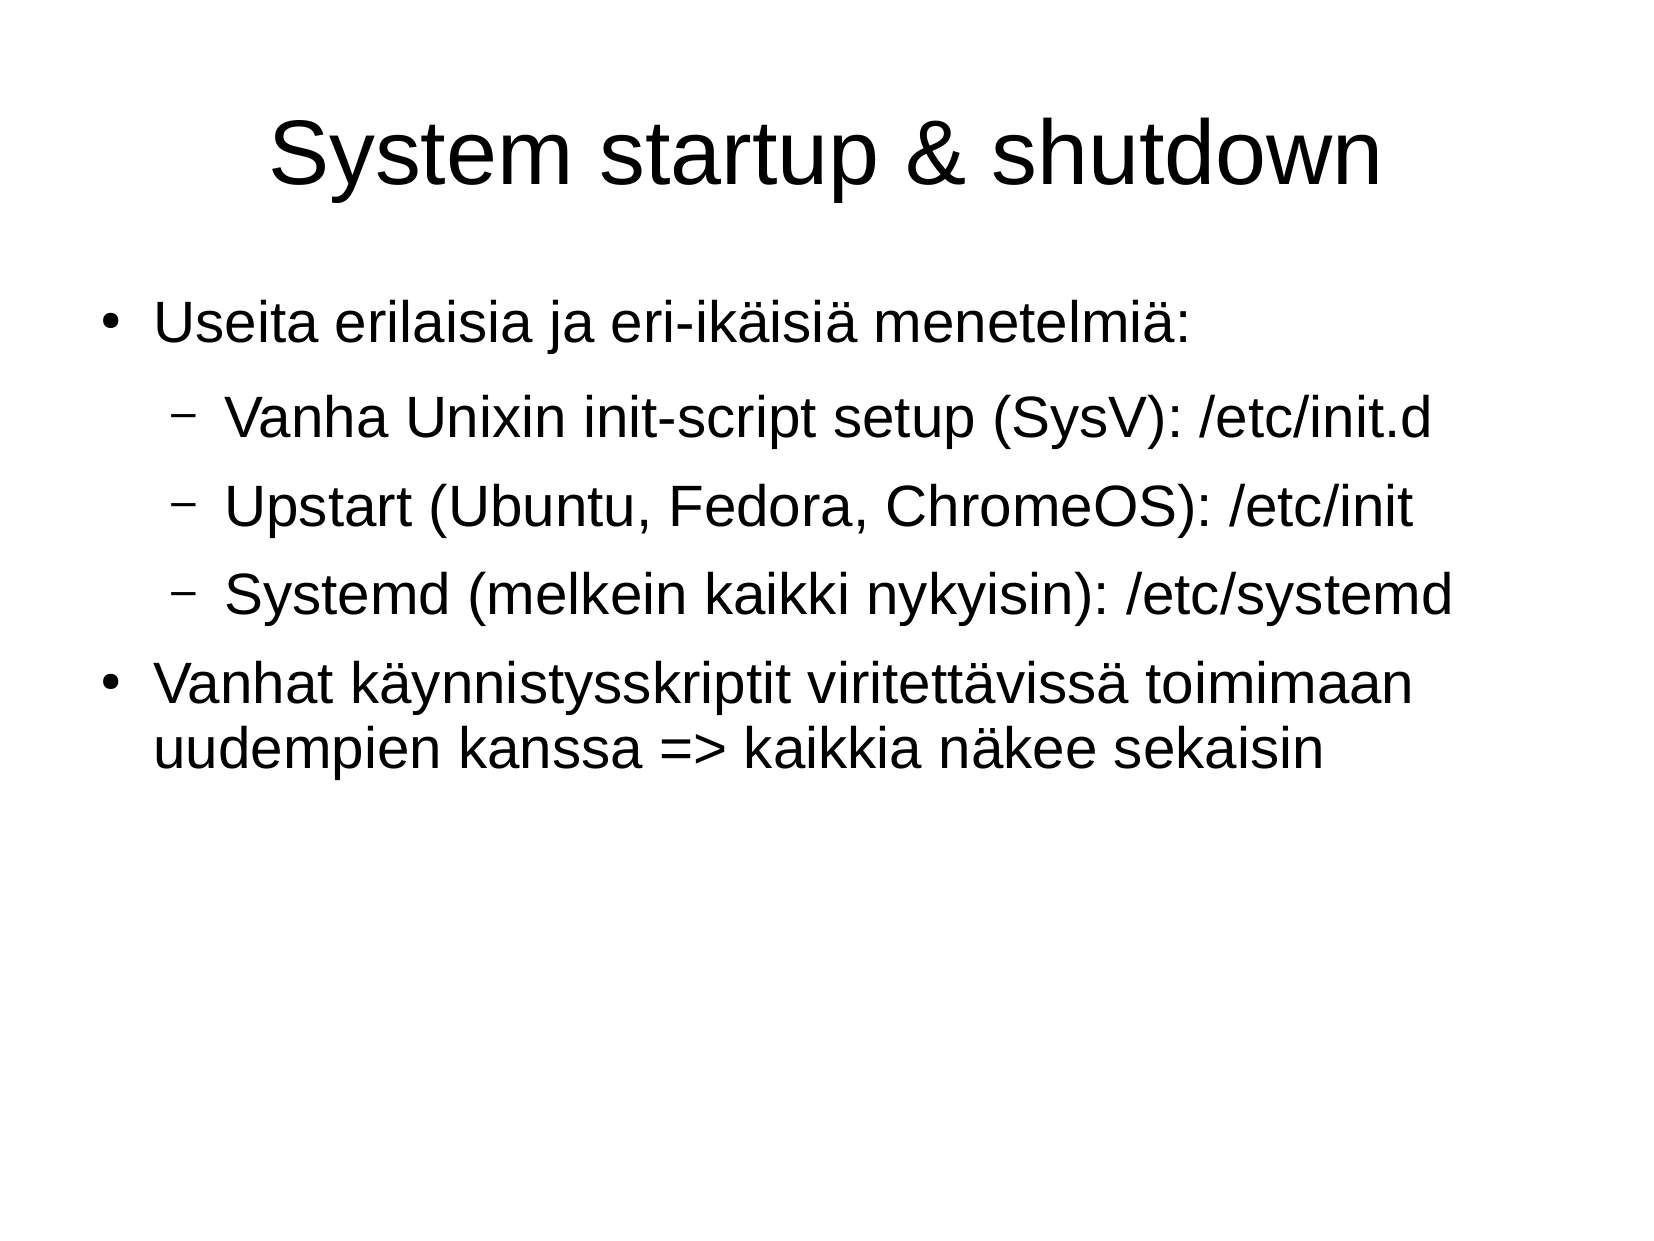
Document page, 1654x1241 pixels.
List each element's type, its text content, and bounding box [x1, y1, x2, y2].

list Useita erilaisia ja eri-ikäisiä menetelmiä: Vanha Unixin init-script setup (SysV): /etc/init.d Upstart (Ubuntu, Fedora, ChromeOS): /etc/init Systemd (melkein kaikki nykyisin): /etc/systemd Vanhat käynnistysskriptit viritettävissä toimimaan uudempien kanssa => kaikkia näkee sekaisin [82, 290, 1571, 1010]
title System startup & shutdown [82, 49, 1571, 257]
